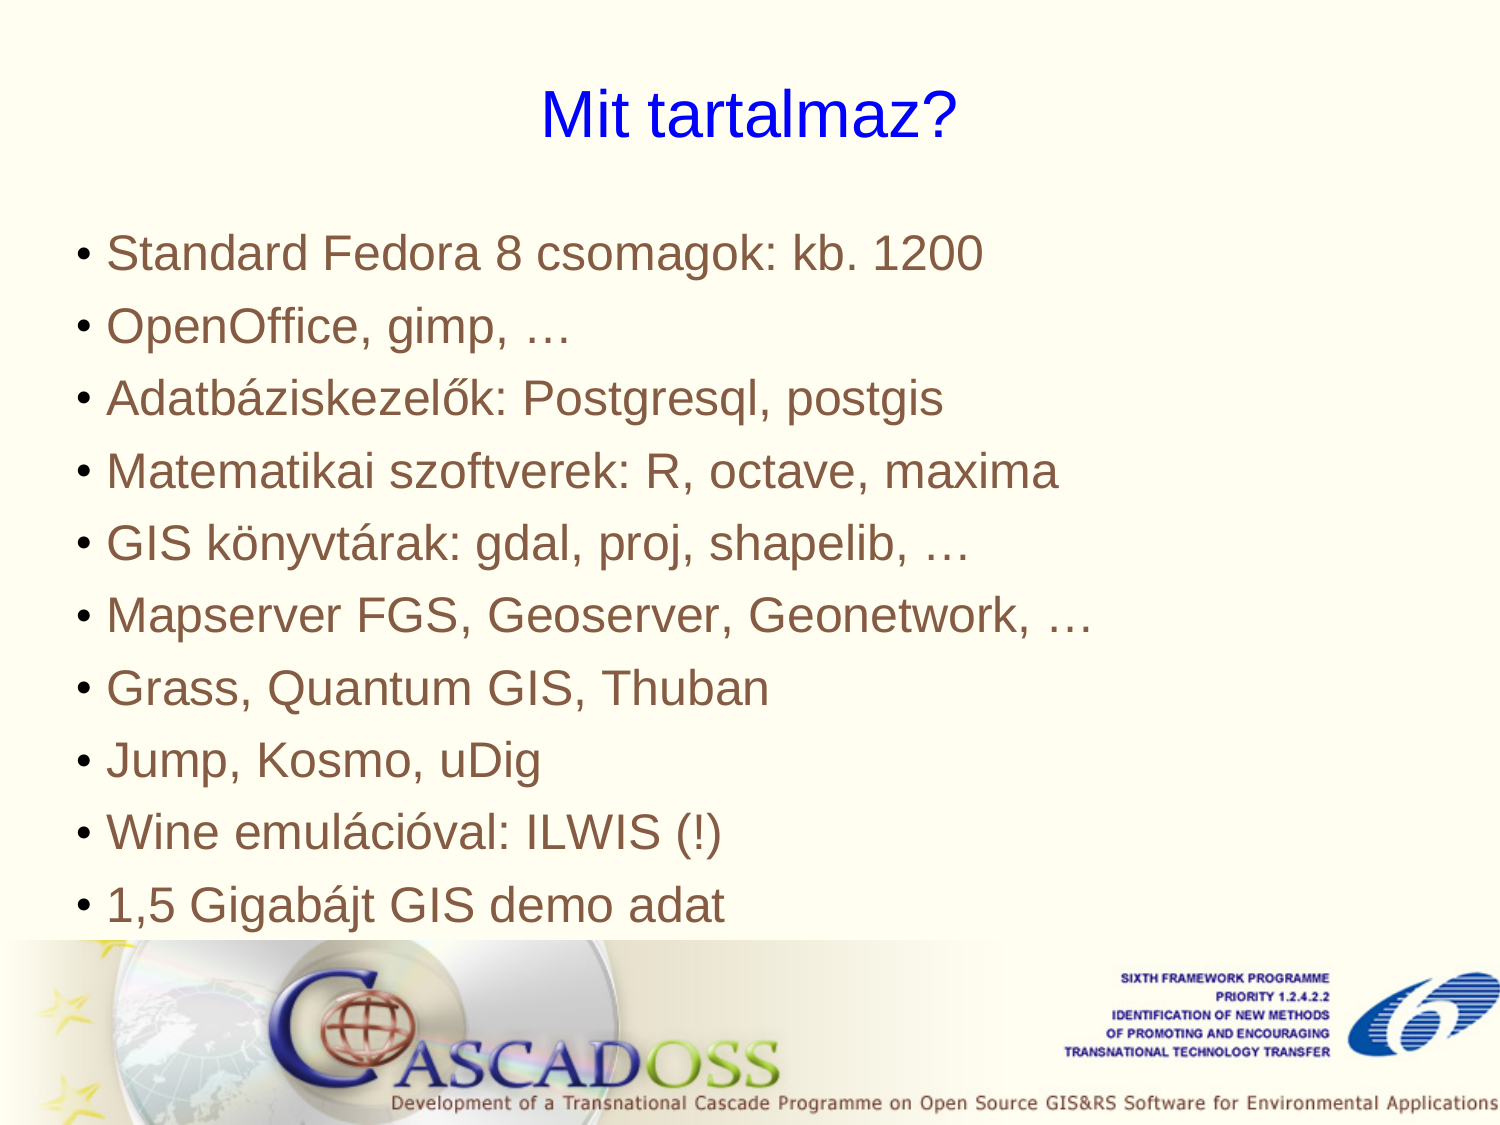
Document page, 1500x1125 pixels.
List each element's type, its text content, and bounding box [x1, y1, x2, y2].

picture [0, 940, 1500, 1125]
title Mit tartalmaz? [75, 28, 1425, 201]
subtitle Standard Fedora 8 csomagok: kb. 1200 OpenOffice, gimp, … Adatbáziskezelők: Postgresql, postgis Matematikai szoftverek: R, octave, maxima GIS könyvtárak: gdal, proj, shapelib, … Mapserver FGS, Geoserver, Geonetwork, … Grass, Quantum GIS, Thuban Jump, Kosmo, uDig Wine emulációval: ILWIS (!) 1,5 Gigabájt GIS demo adat [75, 215, 1425, 944]
